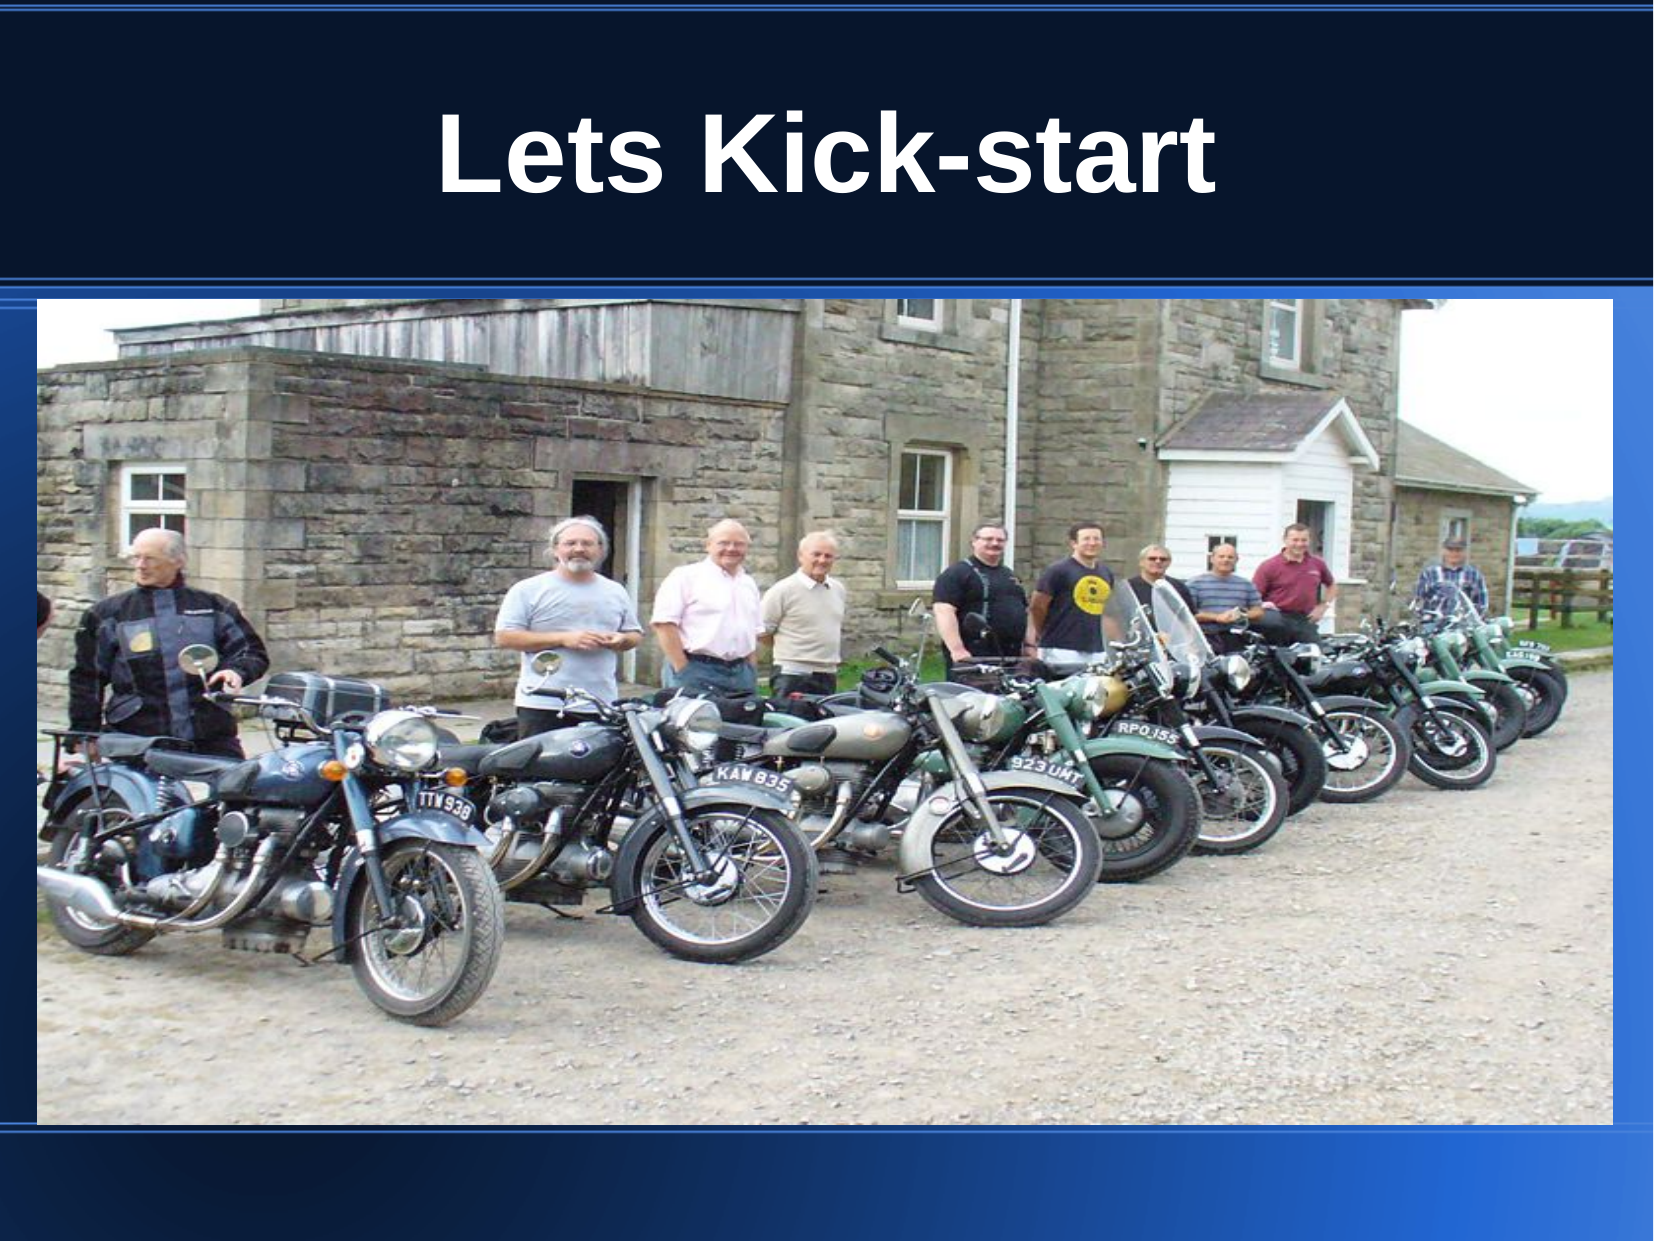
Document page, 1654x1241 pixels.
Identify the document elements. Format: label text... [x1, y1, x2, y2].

list [844, 355, 1571, 1058]
picture [0, 0, 1654, 1241]
title Lets Kick-start [82, 49, 1571, 257]
